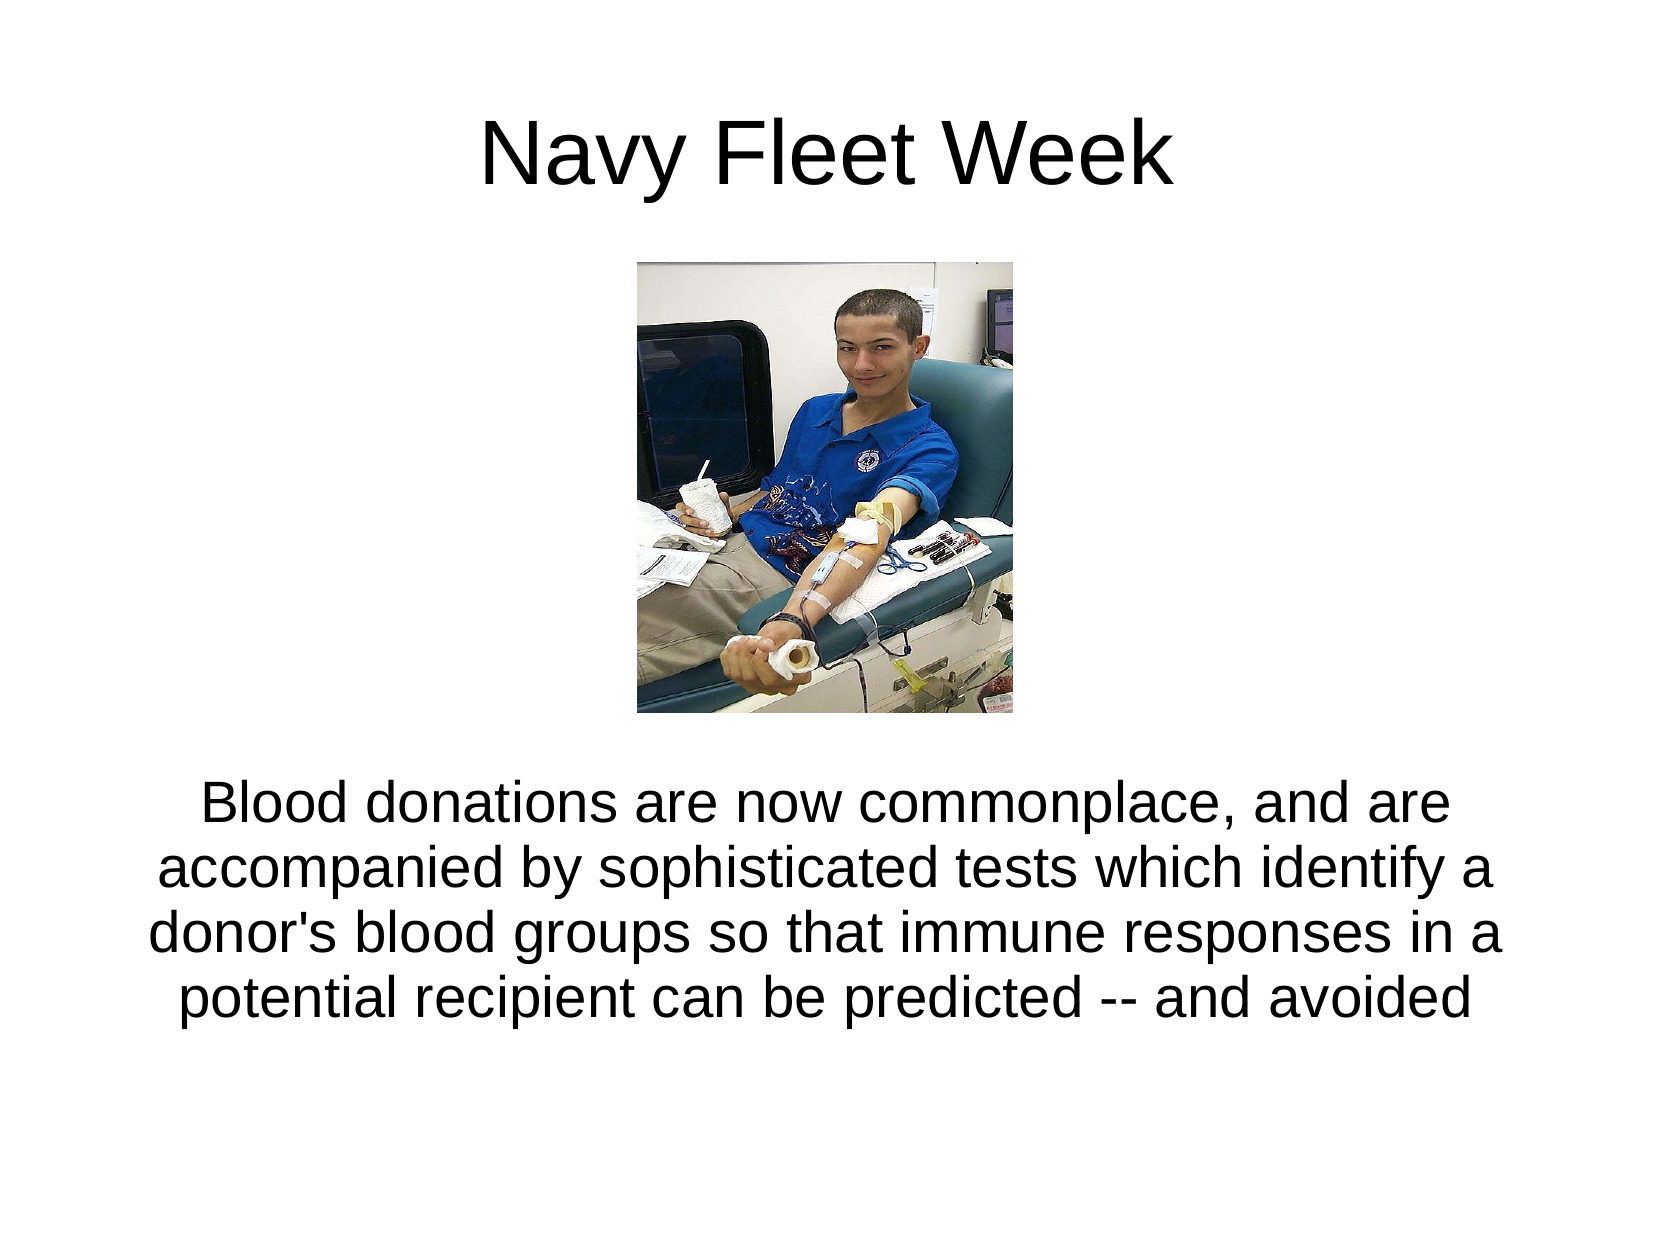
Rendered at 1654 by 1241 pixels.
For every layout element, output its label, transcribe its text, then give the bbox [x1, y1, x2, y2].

picture [637, 262, 1013, 713]
subtitle Blood donations are now commonplace, and are accompanied by sophisticated tests which identify a donor's blood groups so that immune responses in a potential recipient can be predicted -- and avoided [82, 297, 1571, 1102]
title Navy Fleet Week [82, 56, 1571, 250]
